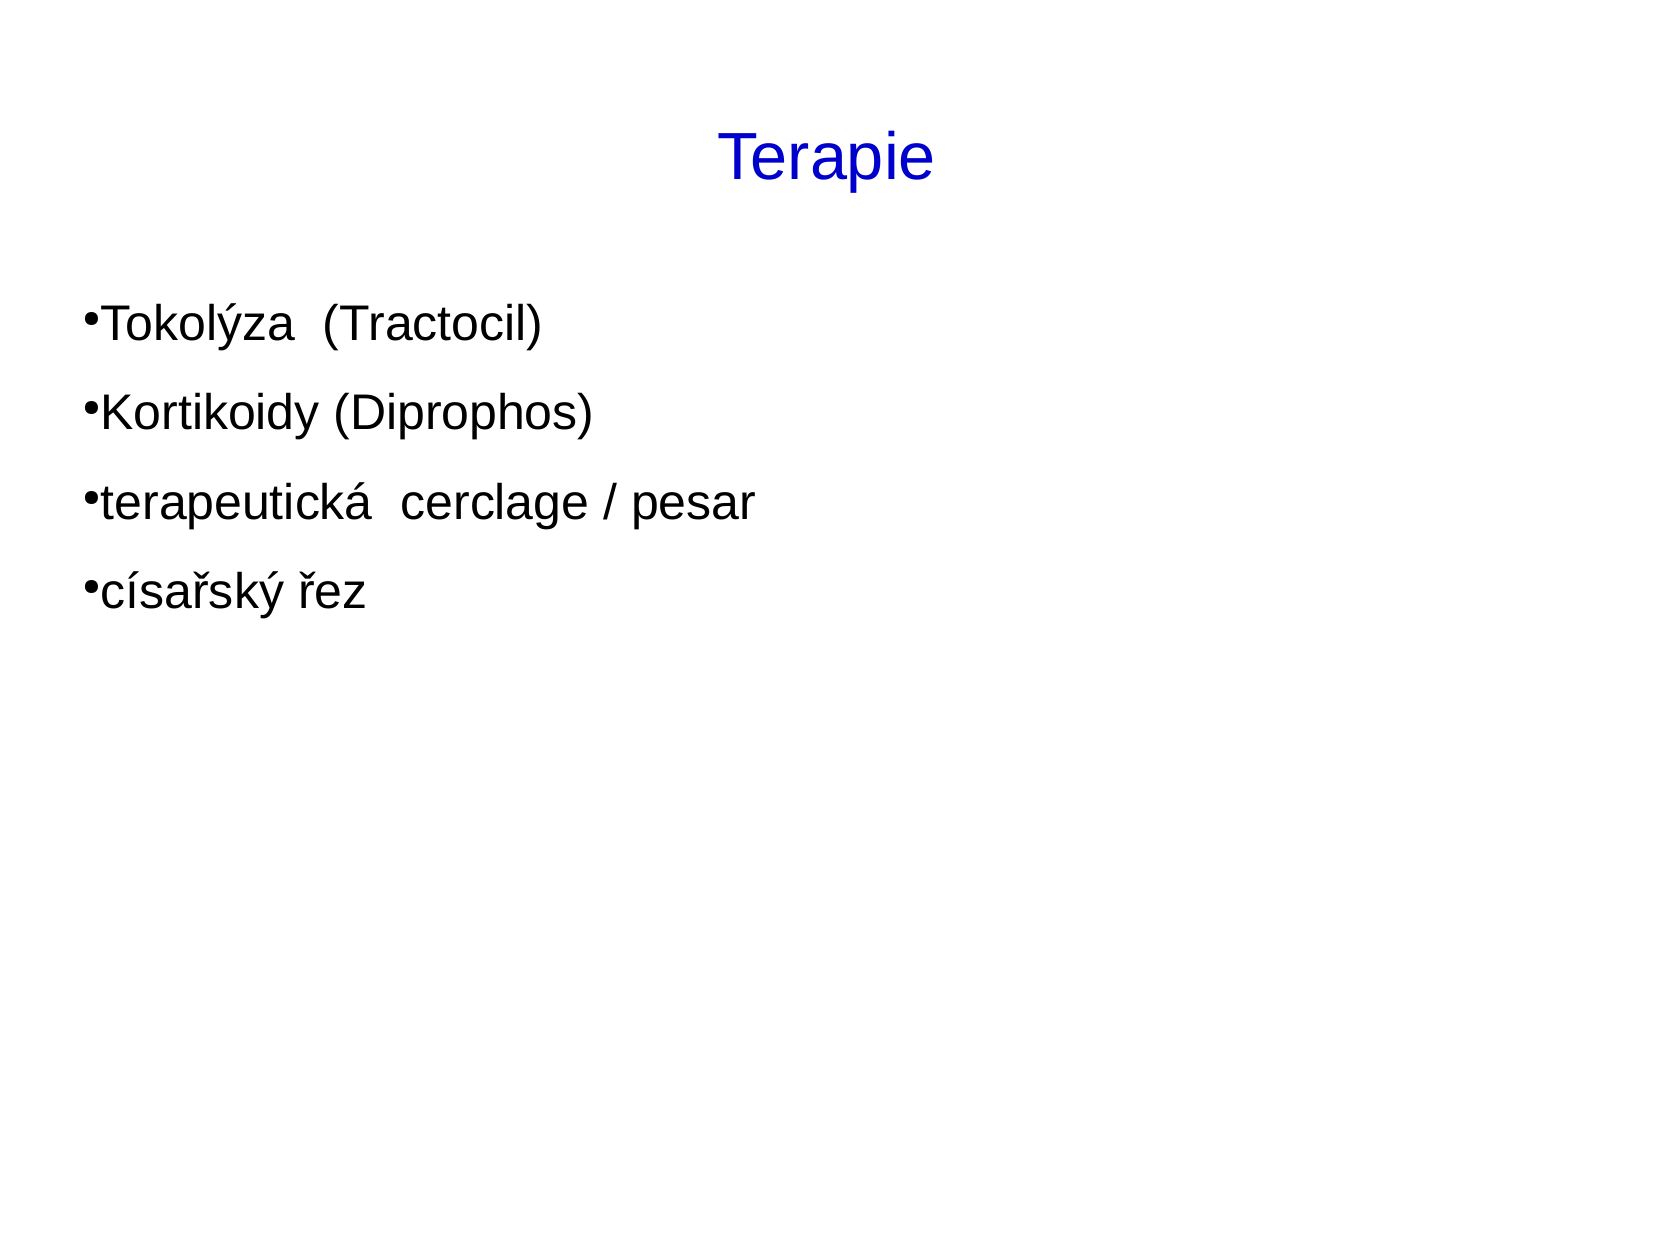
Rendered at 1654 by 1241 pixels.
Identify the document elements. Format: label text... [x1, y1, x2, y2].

title Terapie [82, 49, 1571, 257]
list Tokolýza (Tractocil) Kortikoidy (Diprophos) terapeutická cerclage / pesar císařský řez [82, 290, 1571, 1109]
